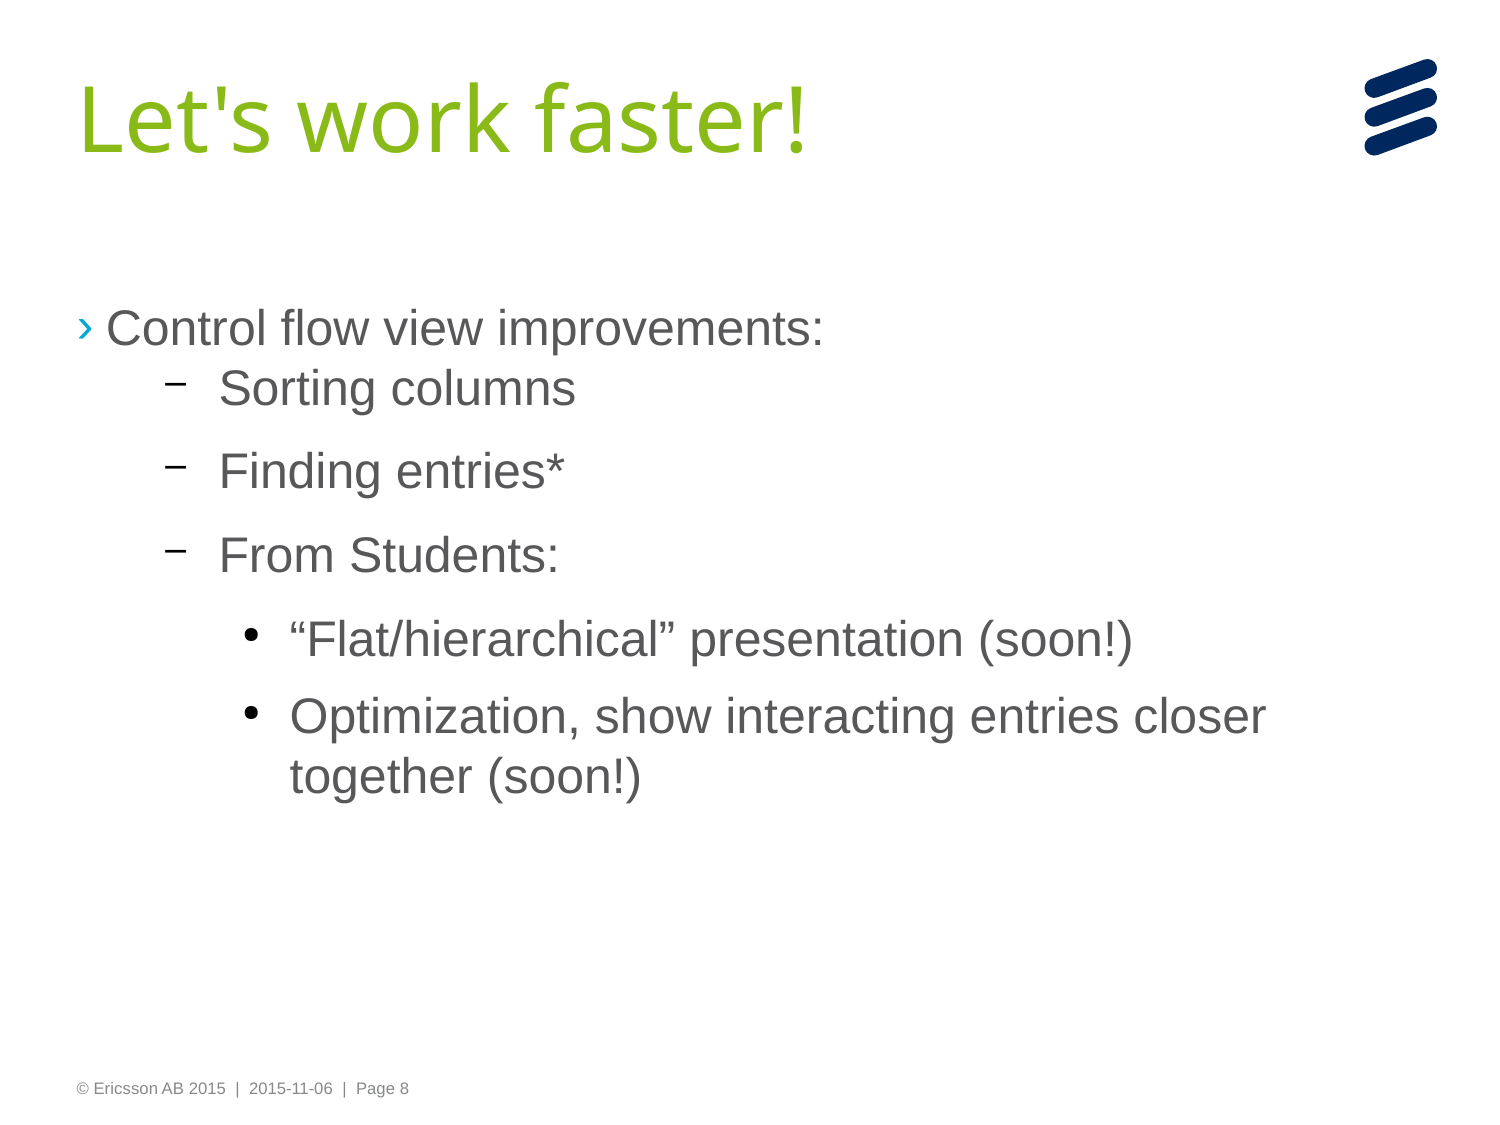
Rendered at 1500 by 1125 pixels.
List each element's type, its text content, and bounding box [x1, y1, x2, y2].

list Control flow view improvements: Sorting columns Finding entries* From Students: “Flat/hierarchical” presentation (soon!) Optimization, show interacting entries closer together (soon!) [65, 295, 1436, 928]
title Let's work faster! [64, 39, 1294, 218]
